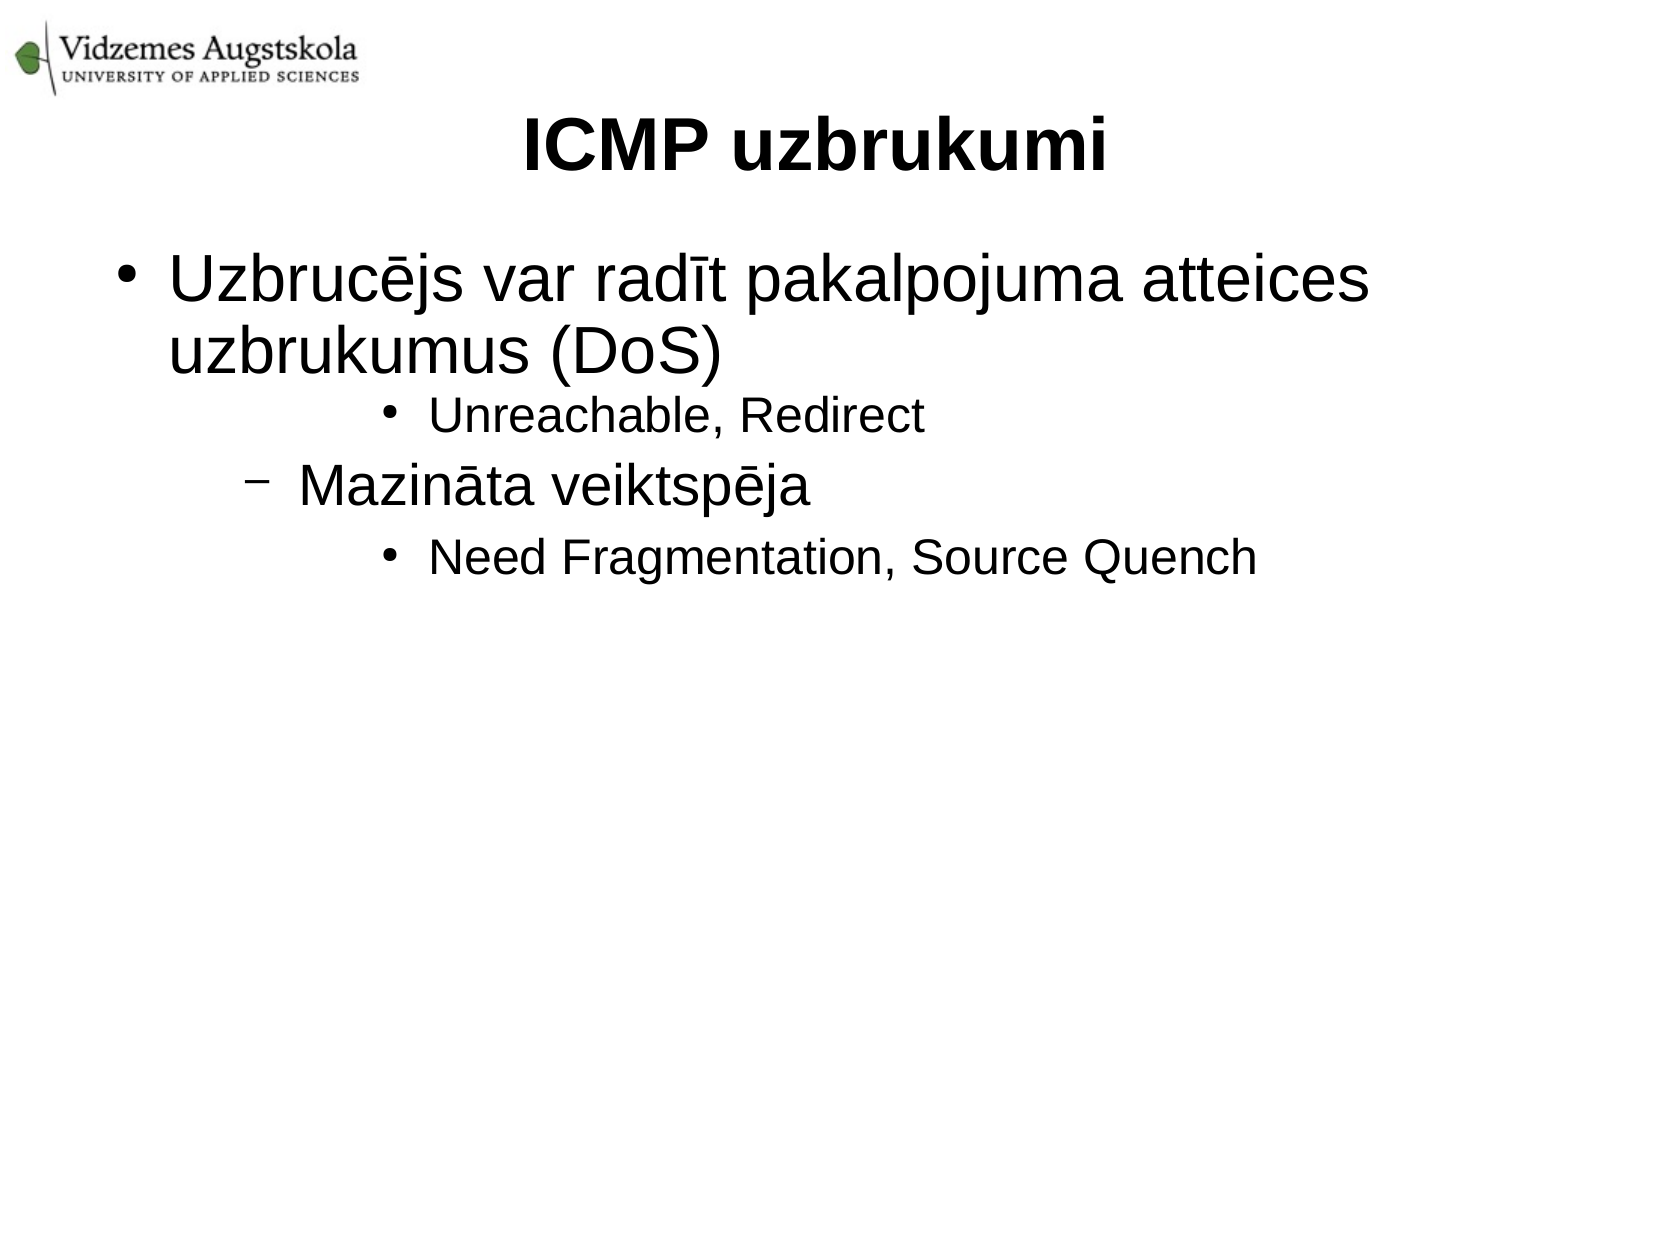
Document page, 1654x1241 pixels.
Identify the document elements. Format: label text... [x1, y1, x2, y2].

title ICMP uzbrukumi [94, 93, 1512, 199]
picture [5, 2, 368, 113]
list Uzbrucējs var radīt pakalpojuma atteices uzbrukumus (DoS) Unreachable, Redirect Mazināta veiktspēja Need Fragmentation, Source Quench [82, 236, 1569, 1107]
